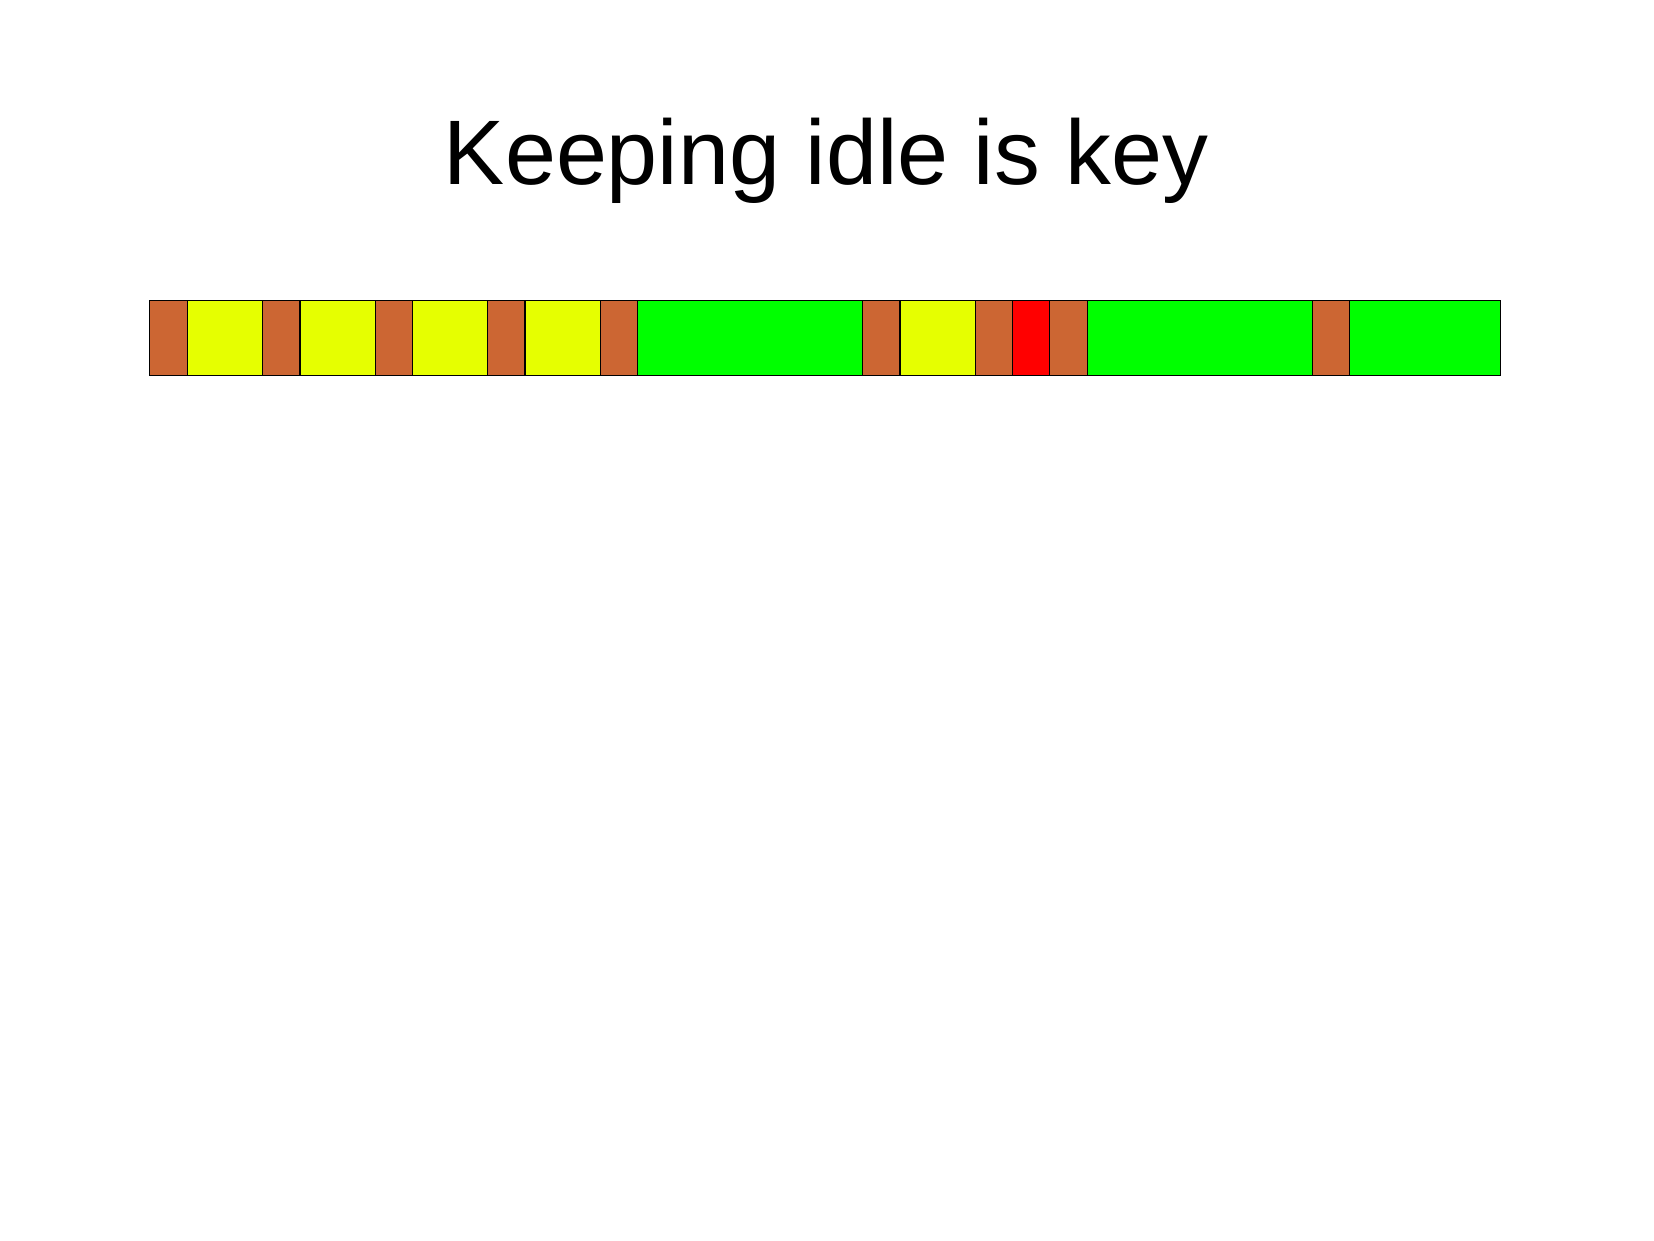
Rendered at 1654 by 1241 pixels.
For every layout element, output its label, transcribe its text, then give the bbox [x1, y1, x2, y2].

text_box [149, 300, 1501, 376]
title Keeping idle is key [82, 49, 1571, 257]
